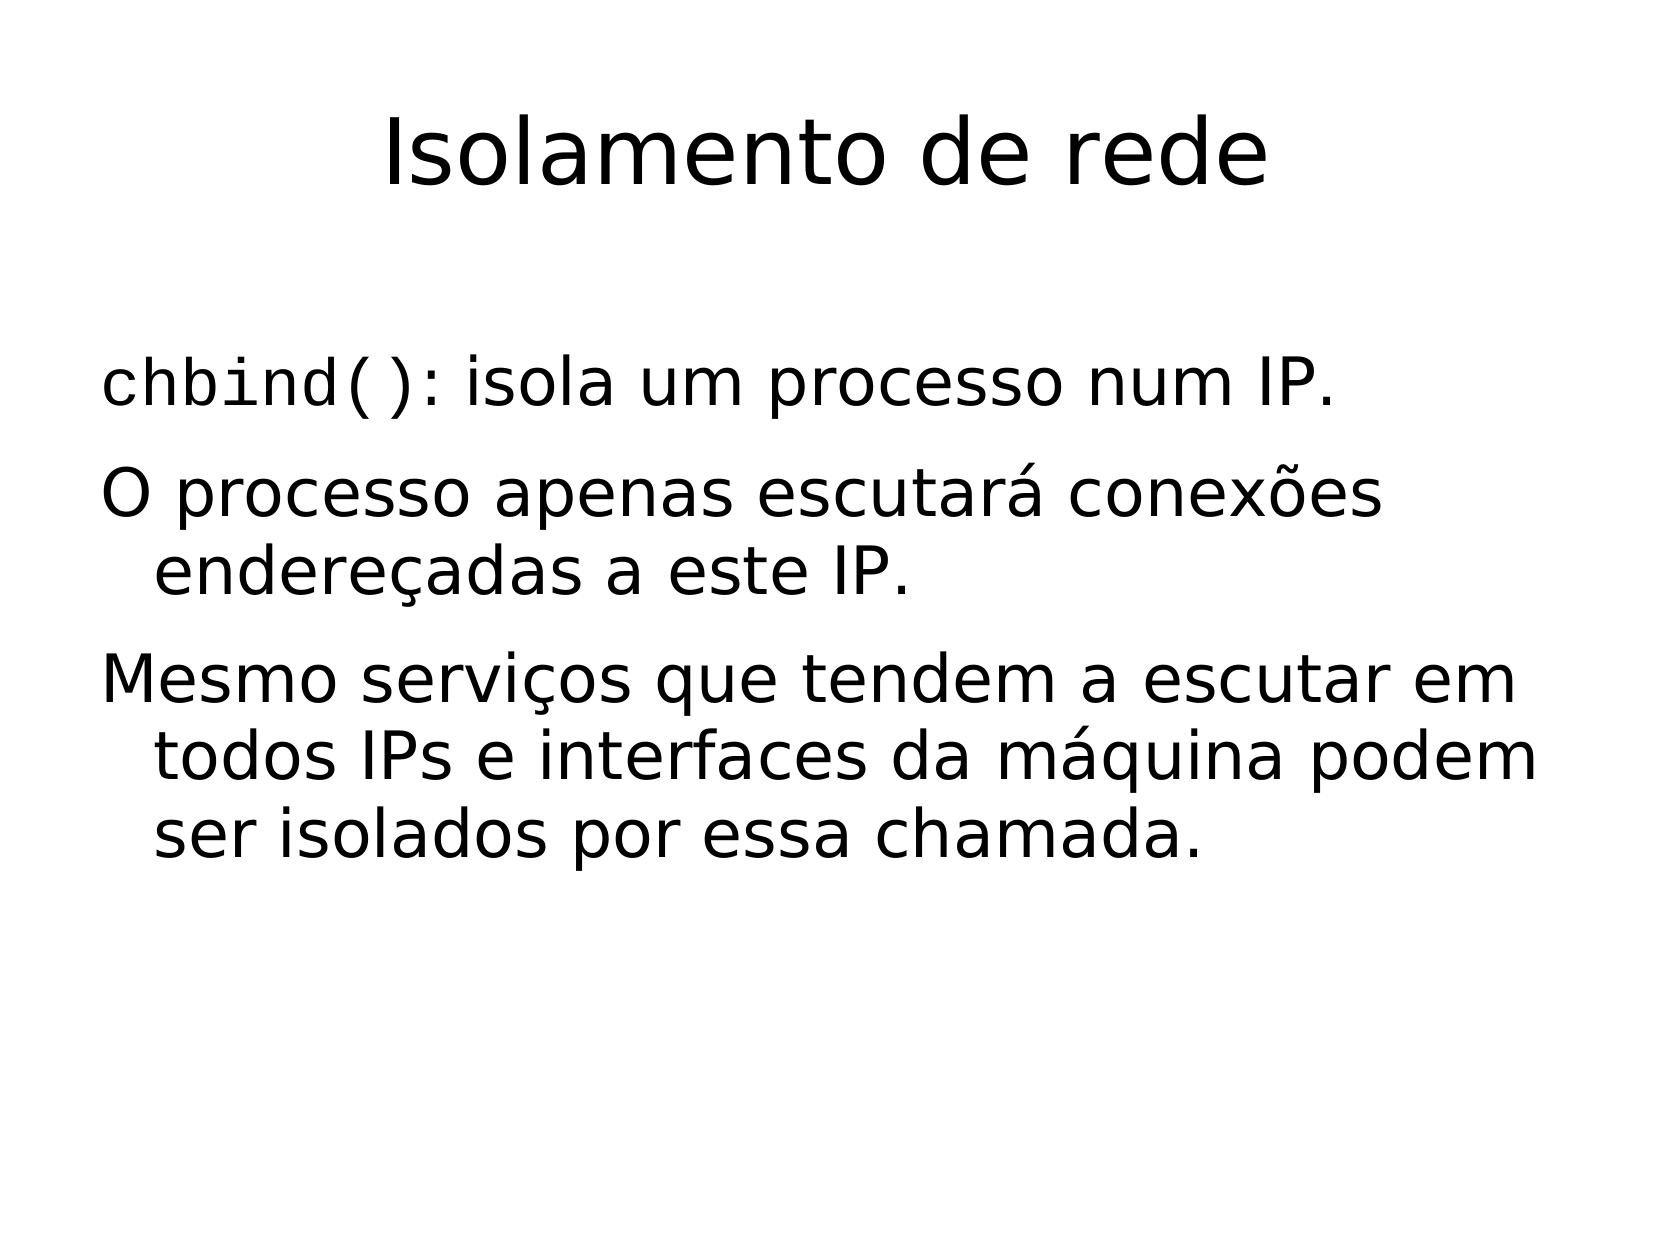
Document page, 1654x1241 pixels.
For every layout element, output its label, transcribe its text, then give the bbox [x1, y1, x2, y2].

list chbind(): isola um processo num IP. O processo apenas escutará conexões endereçadas a este IP. Mesmo serviços que tendem a escutar em todos IPs e interfaces da máquina podem ser isolados por essa chamada. [82, 343, 1571, 910]
title Isolamento de rede [82, 49, 1571, 257]
